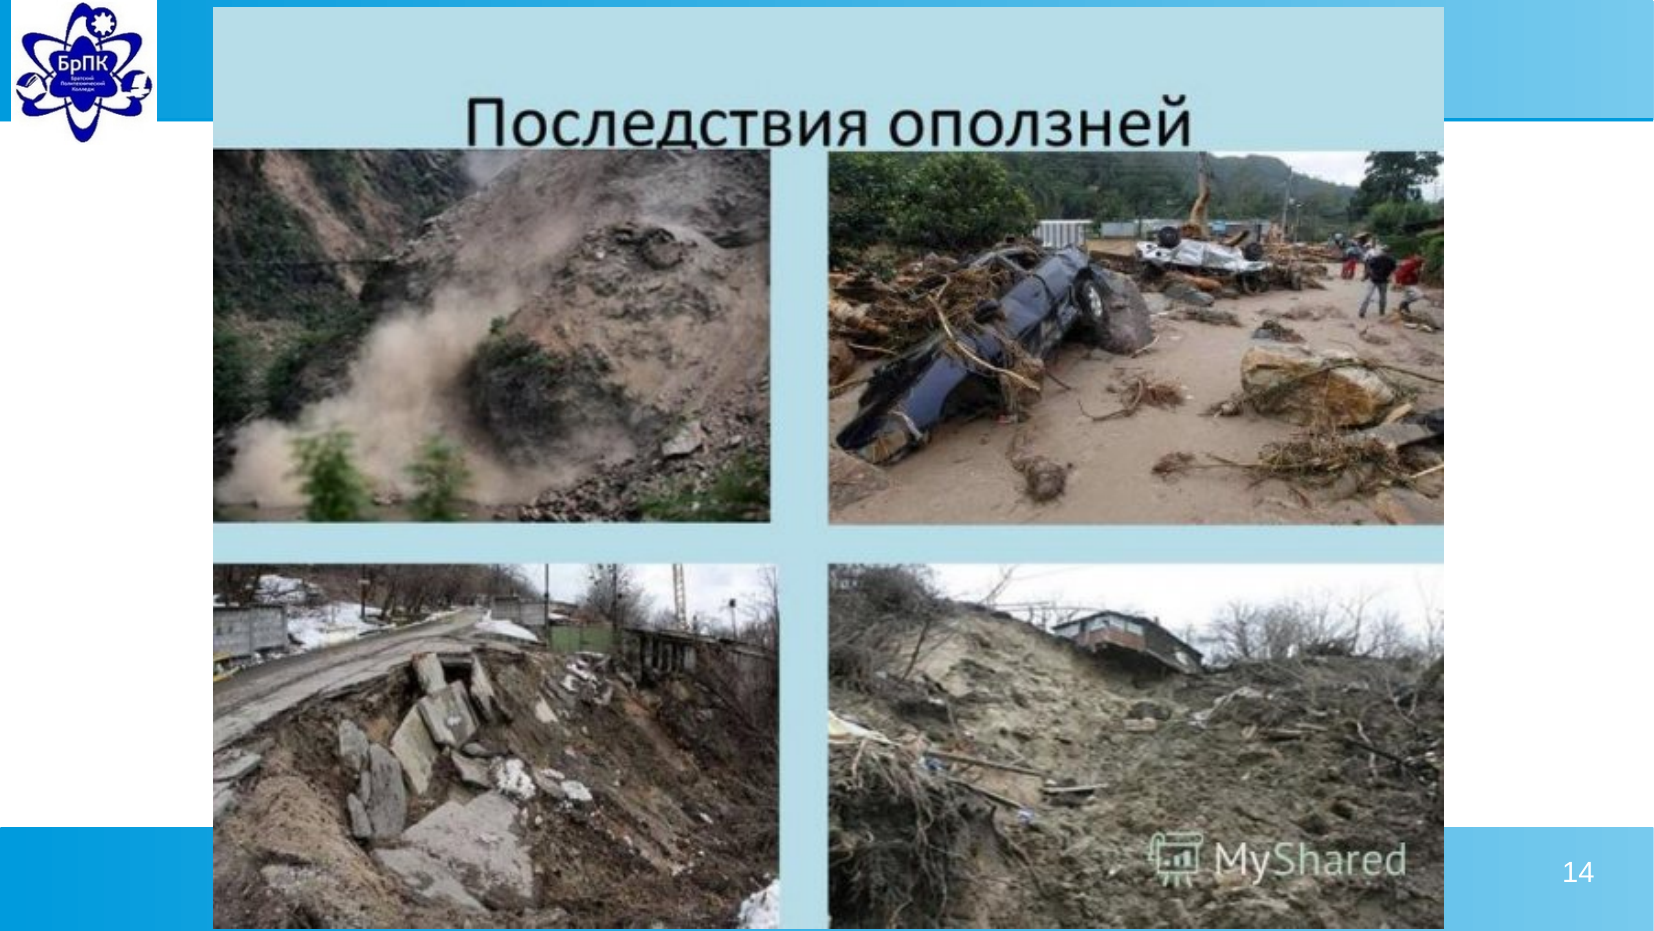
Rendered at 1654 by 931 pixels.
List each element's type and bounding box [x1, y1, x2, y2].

picture [11, 0, 157, 145]
picture [213, 7, 1444, 929]
